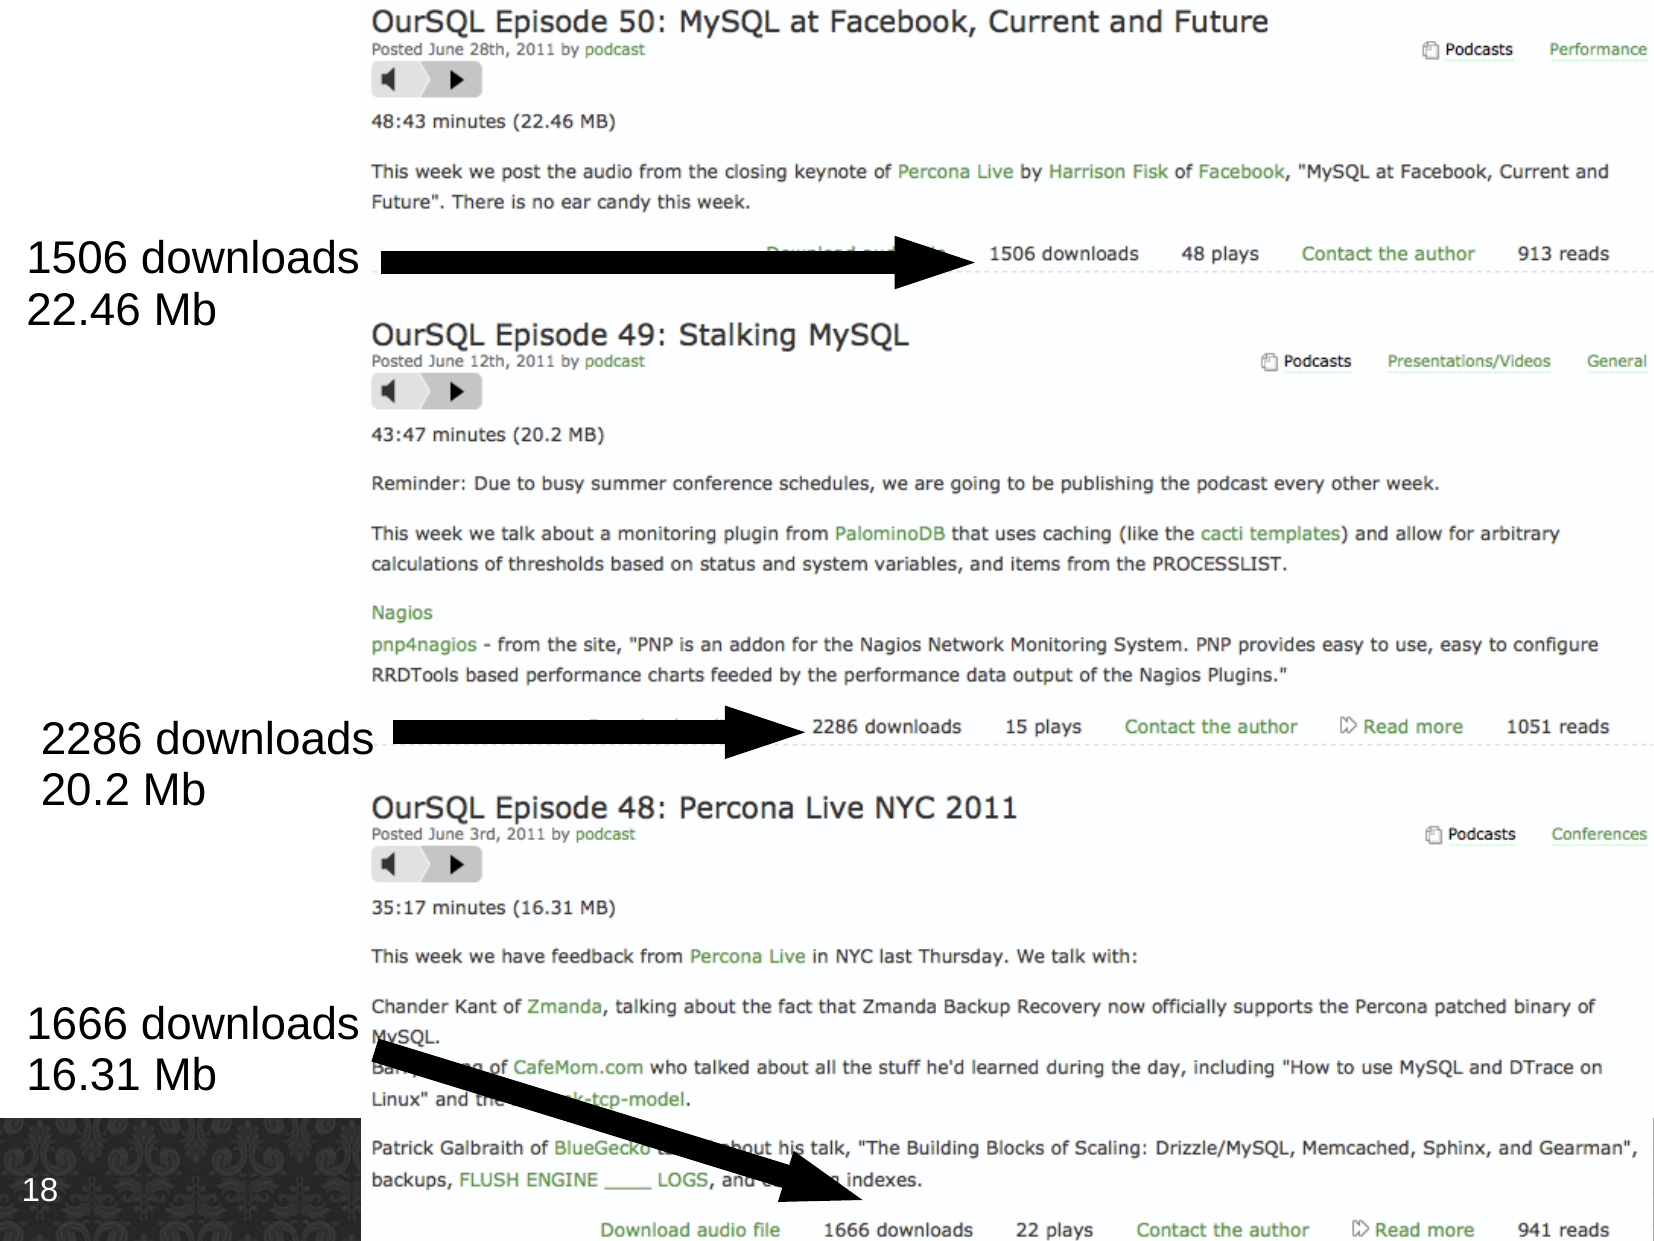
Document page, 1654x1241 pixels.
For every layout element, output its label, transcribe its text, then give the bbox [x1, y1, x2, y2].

text_box 2286 downloads 20.2 Mb [26, 705, 390, 827]
picture [0, 2, 1654, 1241]
text_box 1666 downloads 16.31 Mb [11, 990, 376, 1111]
text_box 1506 downloads 22.46 Mb [11, 225, 376, 346]
